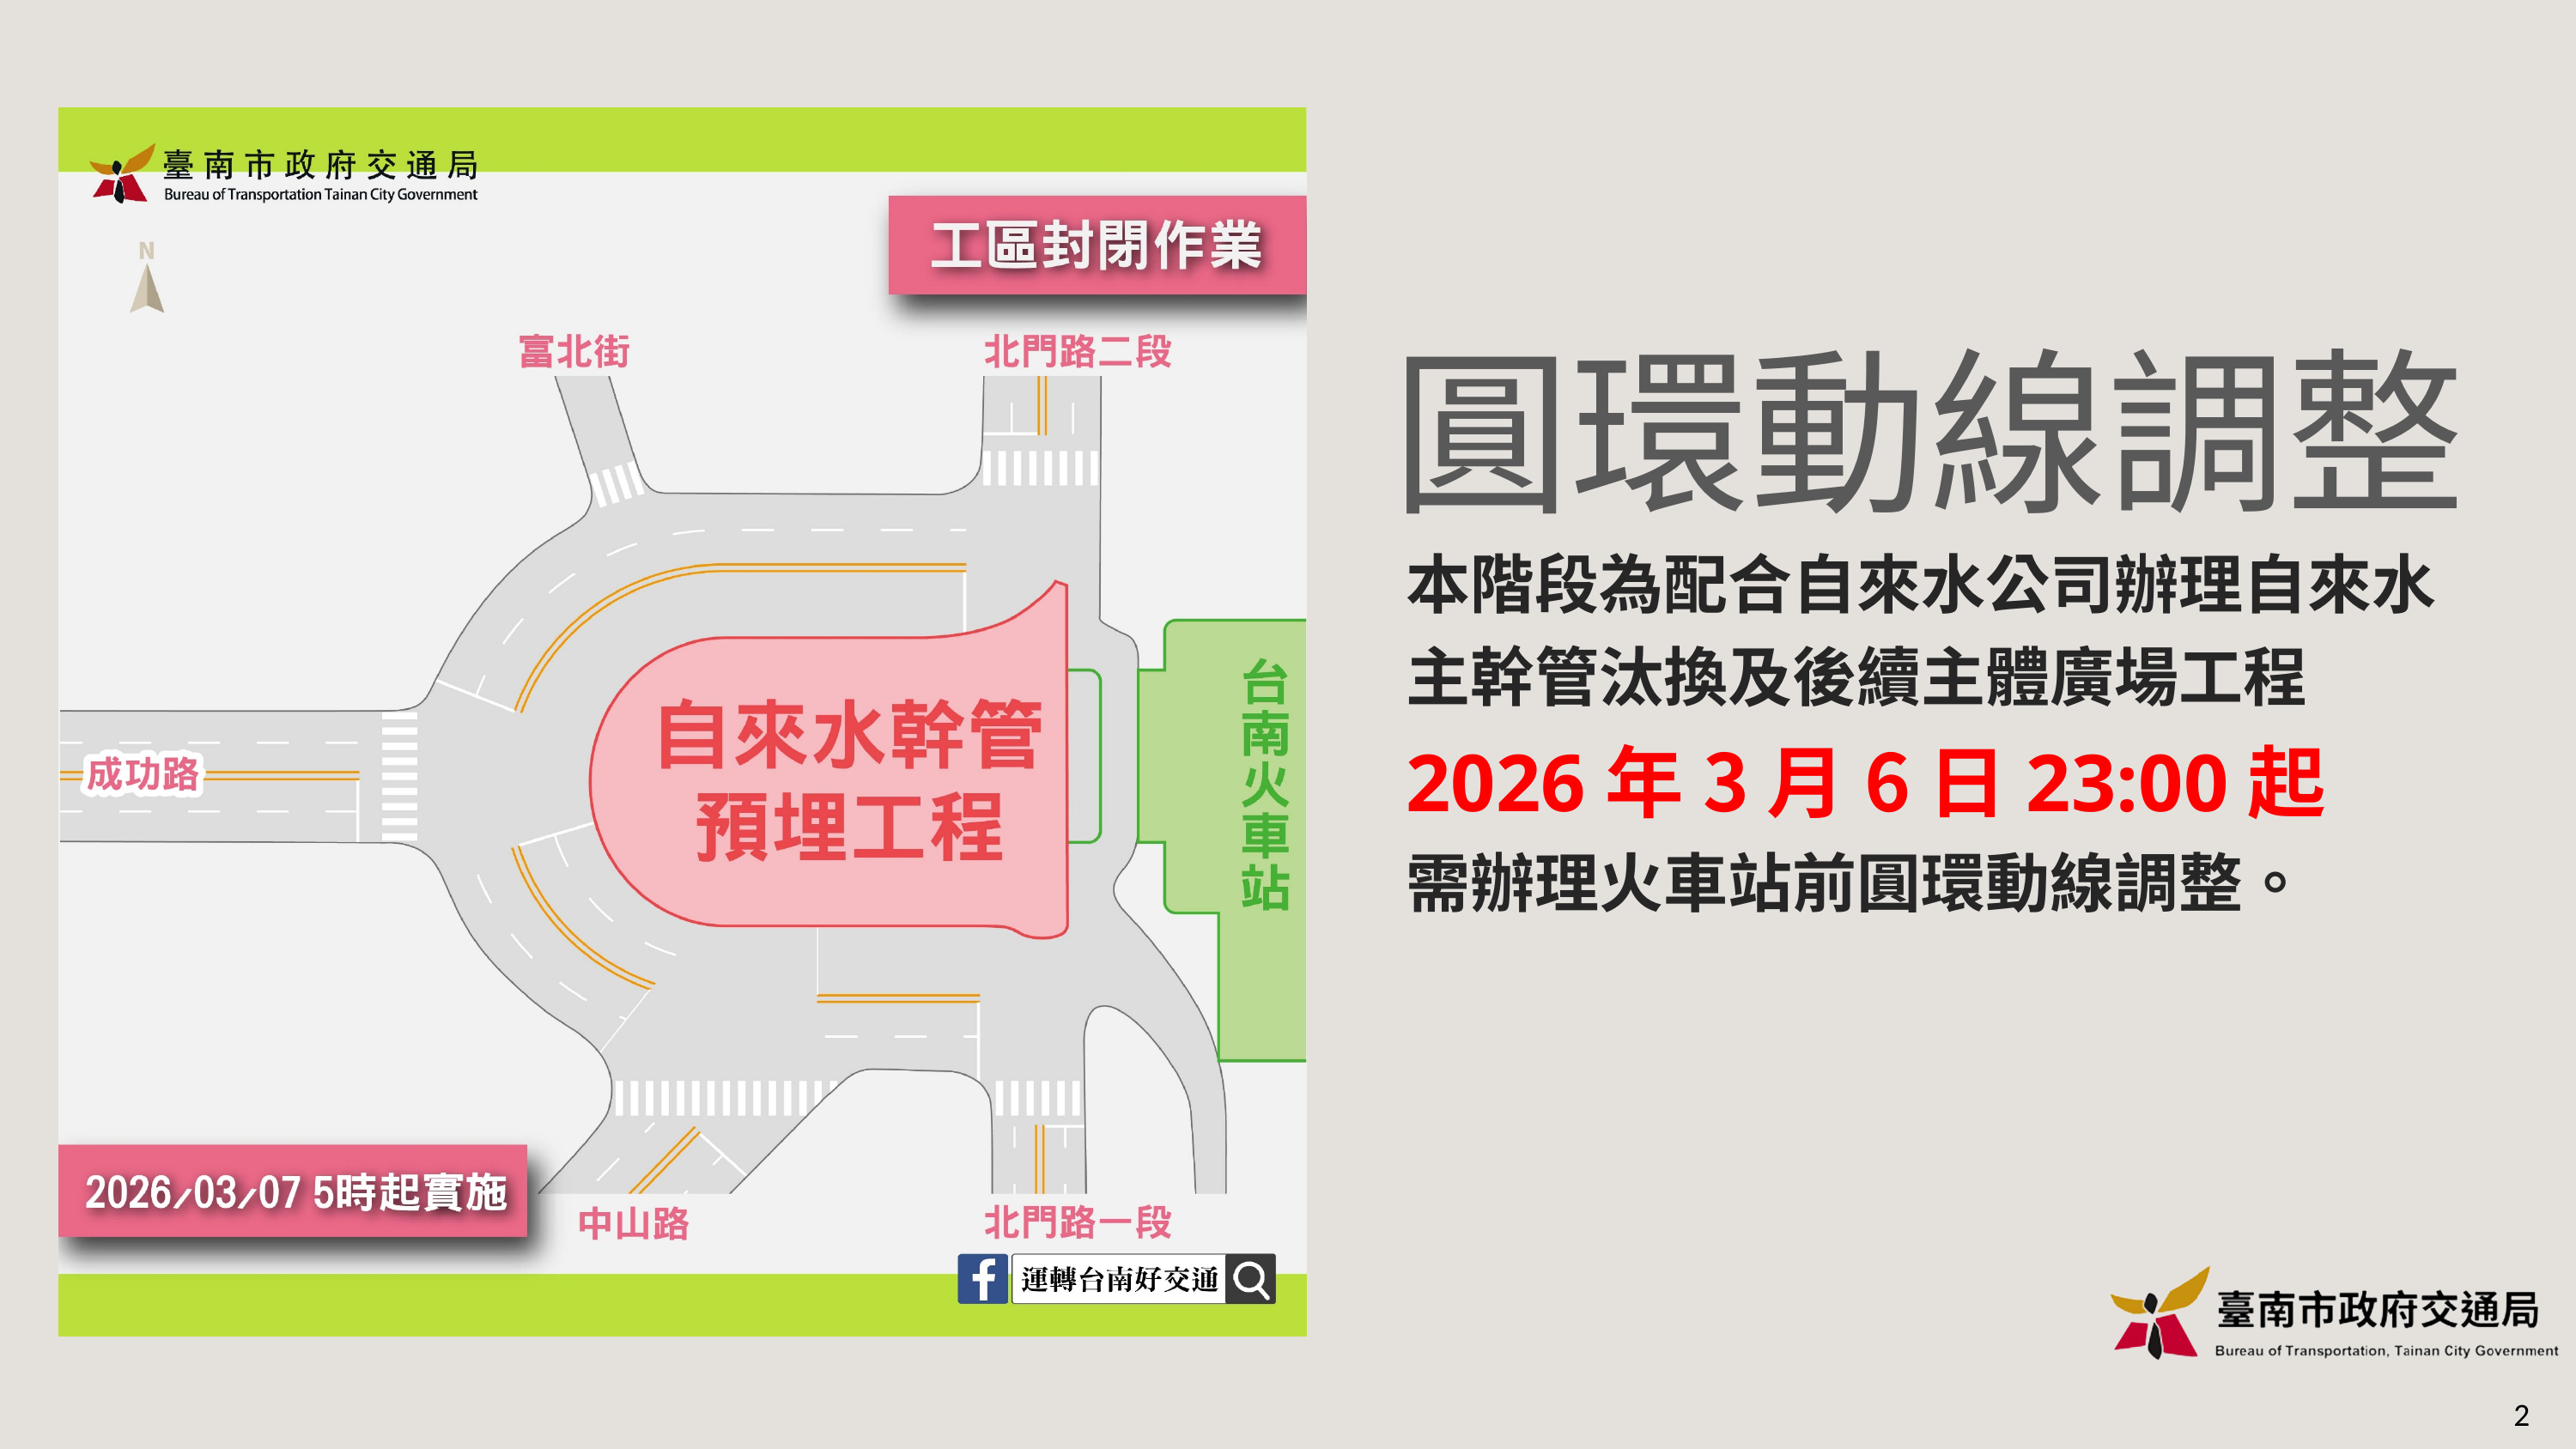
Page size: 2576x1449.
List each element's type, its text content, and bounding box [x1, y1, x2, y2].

text_box 圓環動線調整 [1392, 177, 2576, 535]
text_box 2 [2500, 1387, 2576, 1440]
picture [2071, 1253, 2576, 1362]
text_box 本階段為配合自來水公司辦理自來水主幹管汰換及後續主體廣場工程 2026年3月6日23:00起 需辦理火車站前圓環動線調整。 [1406, 535, 2453, 920]
picture [58, 107, 1307, 1337]
